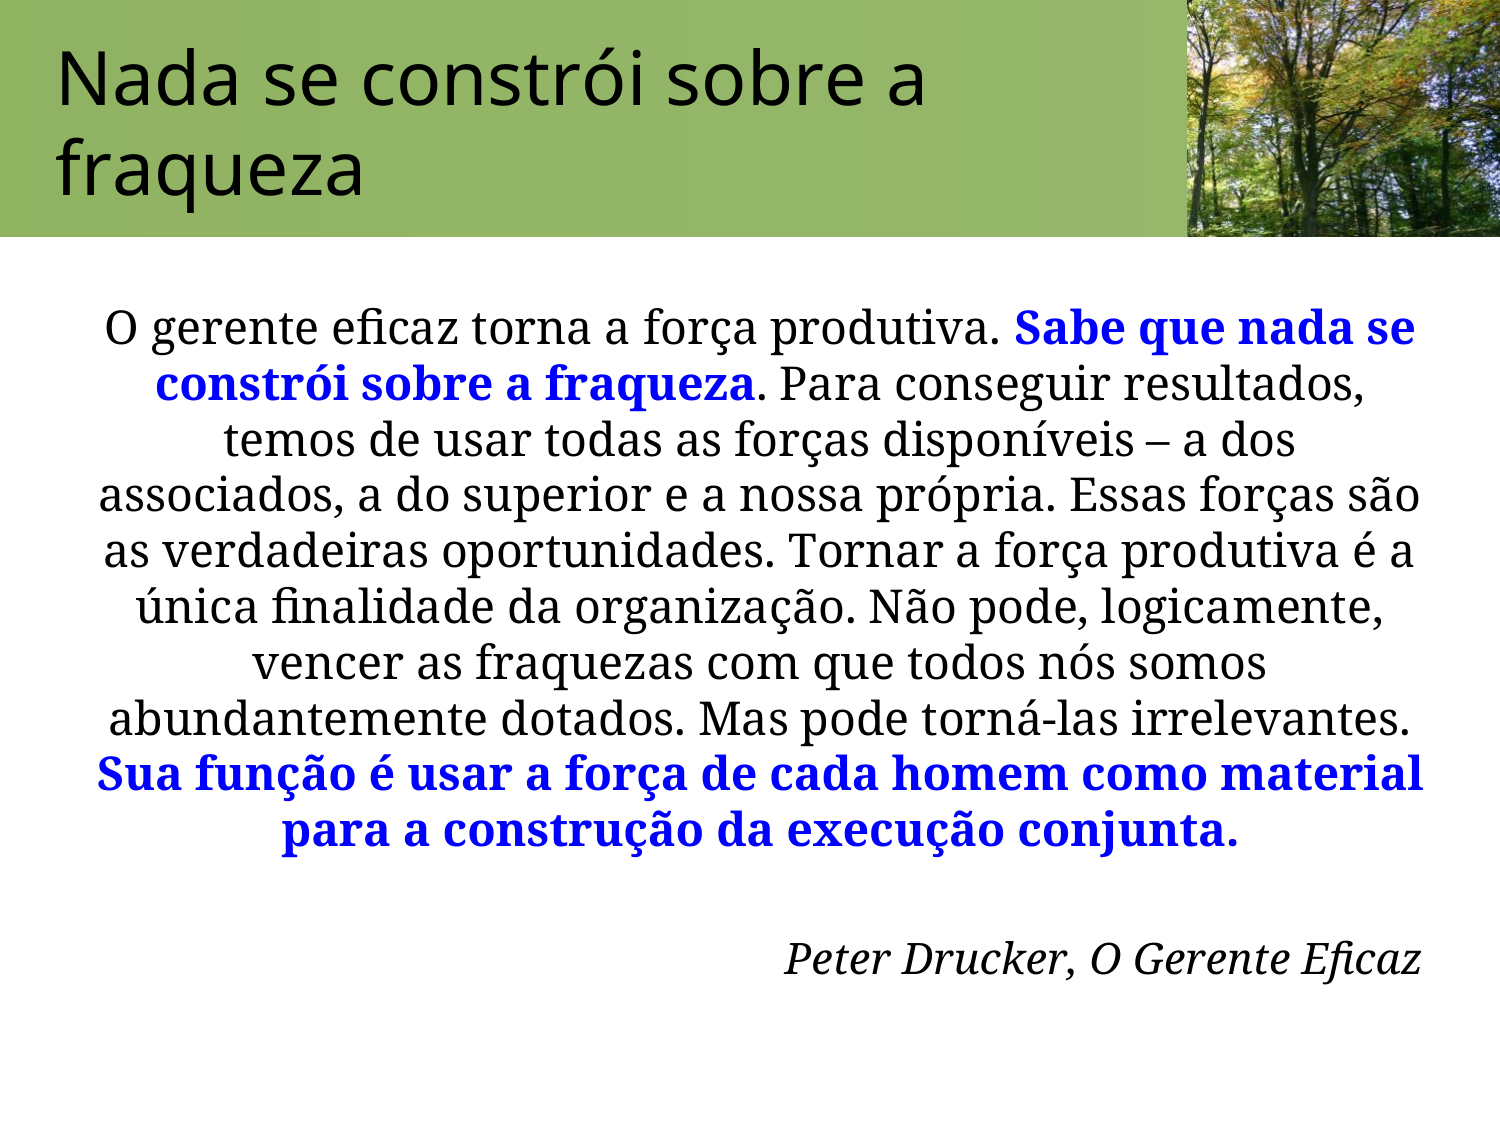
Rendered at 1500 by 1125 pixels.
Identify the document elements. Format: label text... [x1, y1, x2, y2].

picture [1187, 0, 1500, 237]
list O gerente eficaz torna a força produtiva. Sabe que nada se constrói sobre a fraqueza. Para conseguir resultados, temos de usar todas as forças disponíveis – a dos associados, a do superior e a nossa própria. Essas forças são as verdadeiras oportunidades. Tornar a força produtiva é a única finalidade da organização. Não pode, logicamente, vencer as fraquezas com que todos nós somos abundantemente dotados. Mas pode torná-las irrelevantes. Sua função é usar a força de cada homem como material para a construção da execução conjunta. Peter Drucker, O Gerente Eficaz [82, 290, 1441, 1010]
title Nada se constrói sobre a fraqueza [41, 45, 1164, 197]
